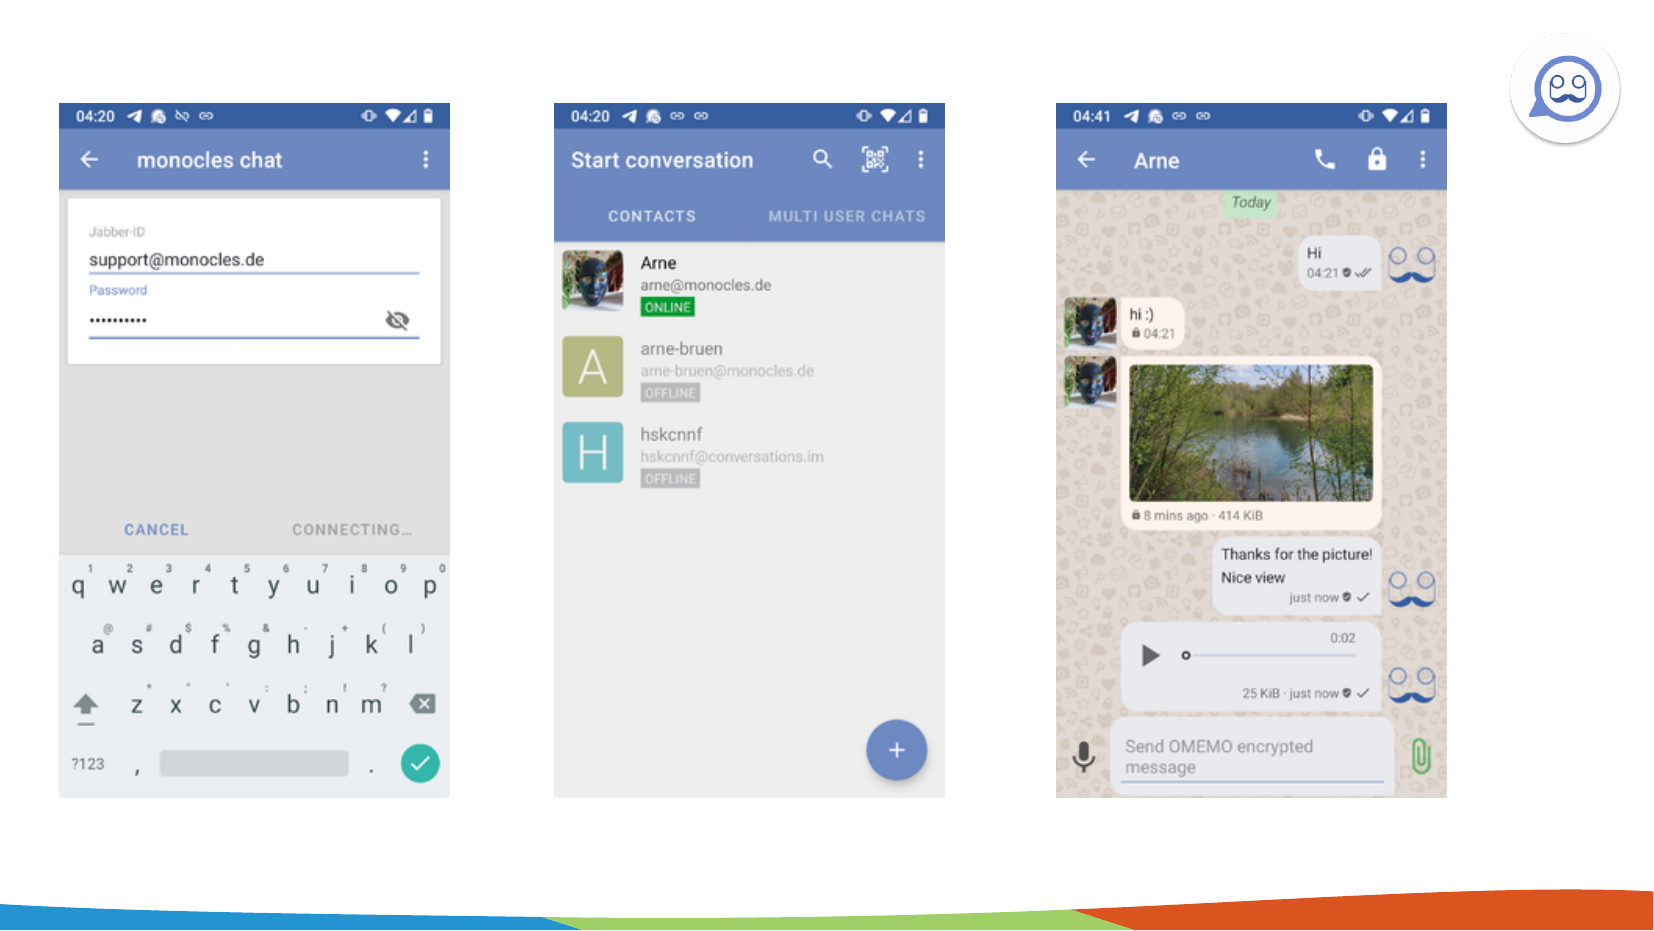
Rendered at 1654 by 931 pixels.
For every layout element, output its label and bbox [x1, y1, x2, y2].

picture [1505, 29, 1625, 148]
picture [554, 103, 945, 798]
picture [1056, 103, 1447, 798]
picture [59, 103, 450, 798]
